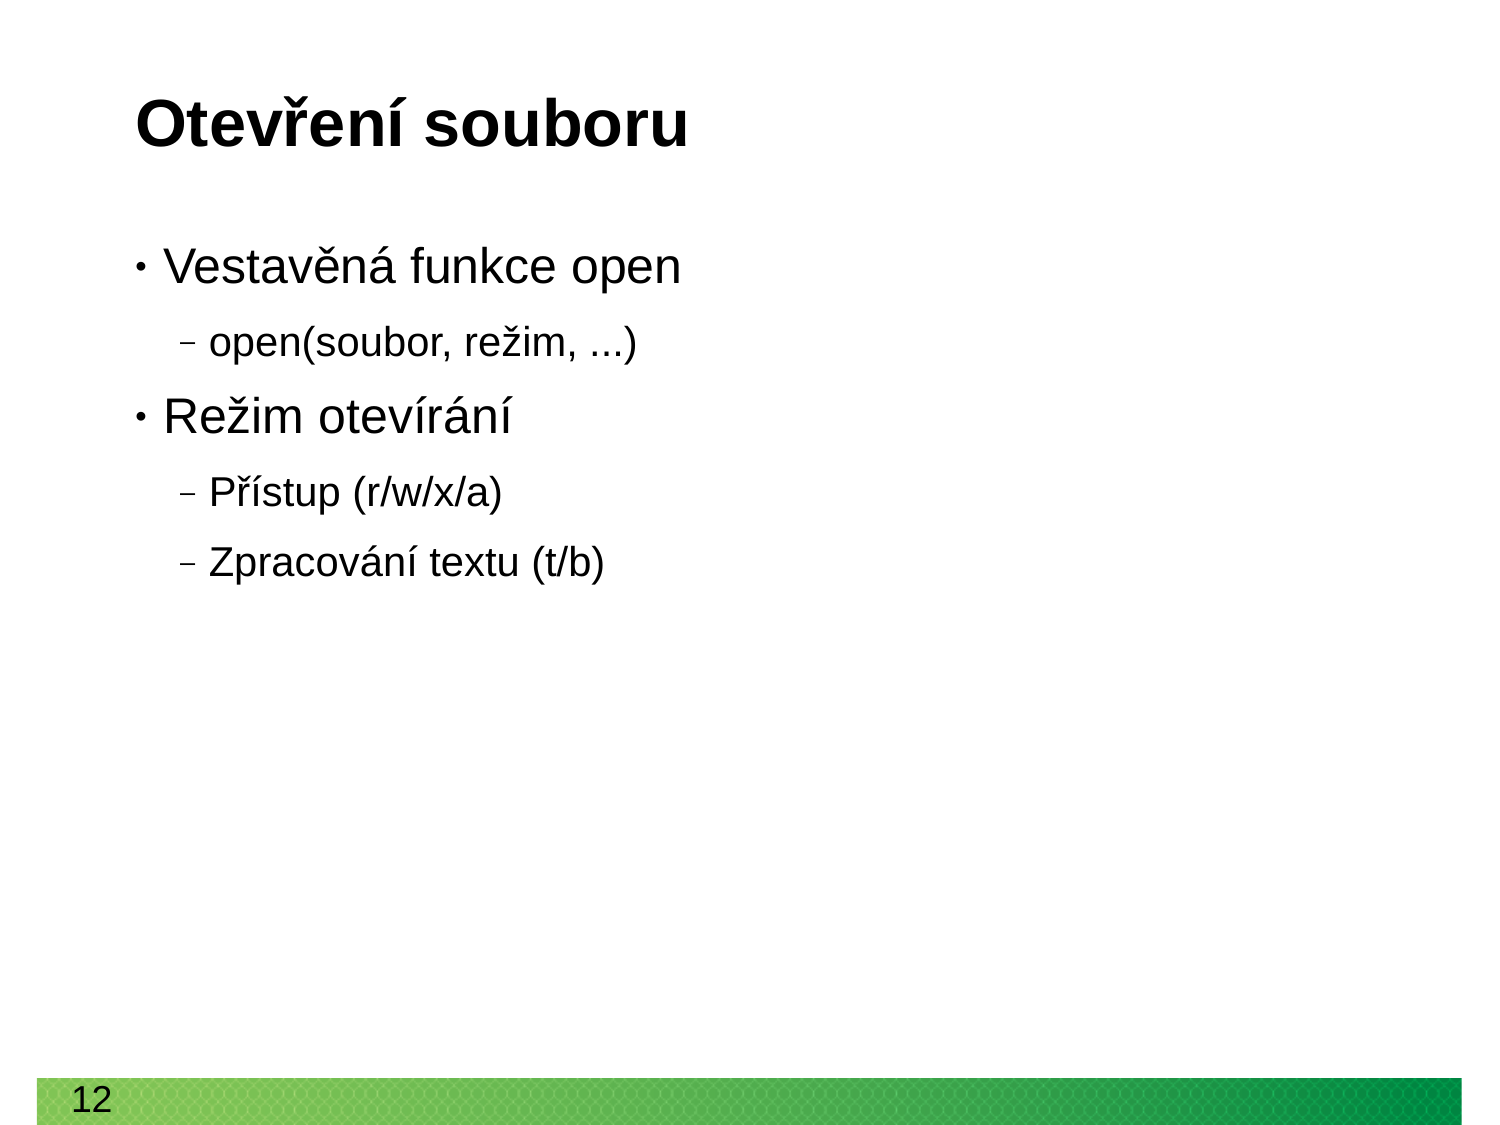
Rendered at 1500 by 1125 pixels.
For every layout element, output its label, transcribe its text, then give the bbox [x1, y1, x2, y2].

list Vestavěná funkce open open(soubor, režim, ...) Režim otevírání Přístup (r/w/x/a) Zpracování textu (t/b) [135, 238, 1372, 892]
picture [36, 1078, 1462, 1125]
title Otevření souboru [135, 41, 1372, 204]
